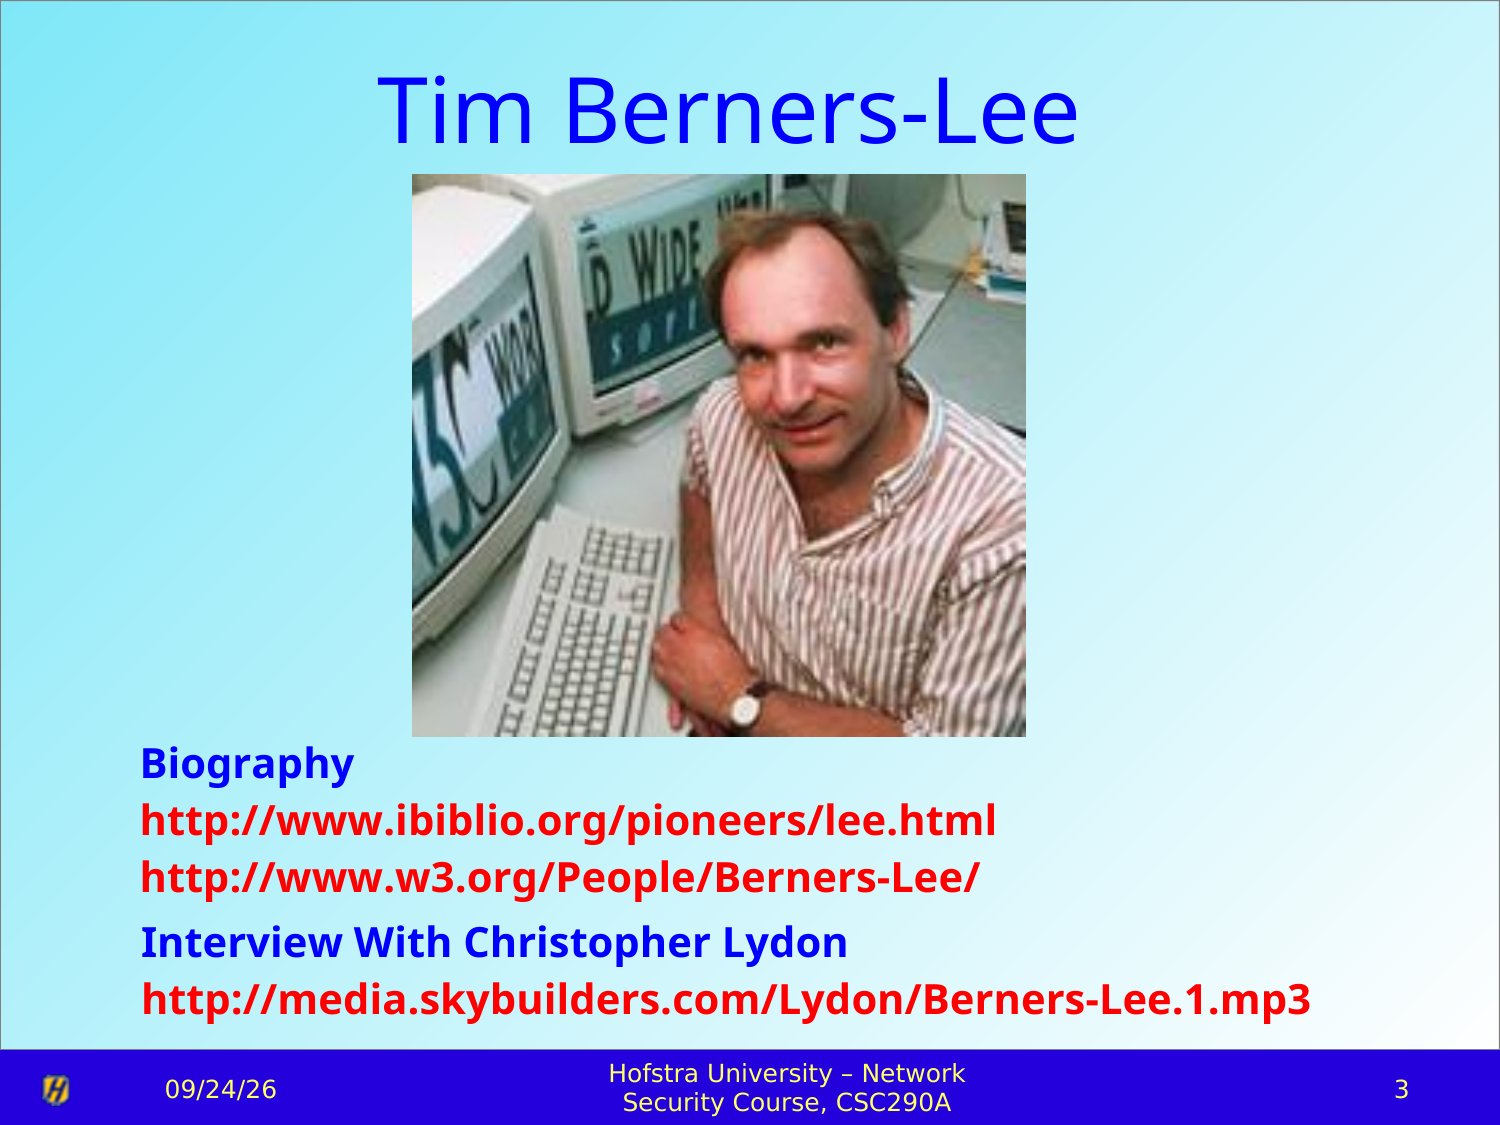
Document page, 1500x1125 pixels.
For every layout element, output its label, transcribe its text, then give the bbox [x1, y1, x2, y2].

text_box Interview With Christopher Lydon http://media.skybuilders.com/Lydon/Berners-Lee.1.mp3 [126, 904, 1328, 1035]
picture [412, 178, 1026, 737]
text_box Tim Berners-Lee [362, 37, 1098, 178]
picture [37, 1072, 76, 1110]
text_box Biography http://www.ibiblio.org/pioneers/lee.html http://www.w3.org/People/Berners-Lee/ [124, 726, 1014, 913]
